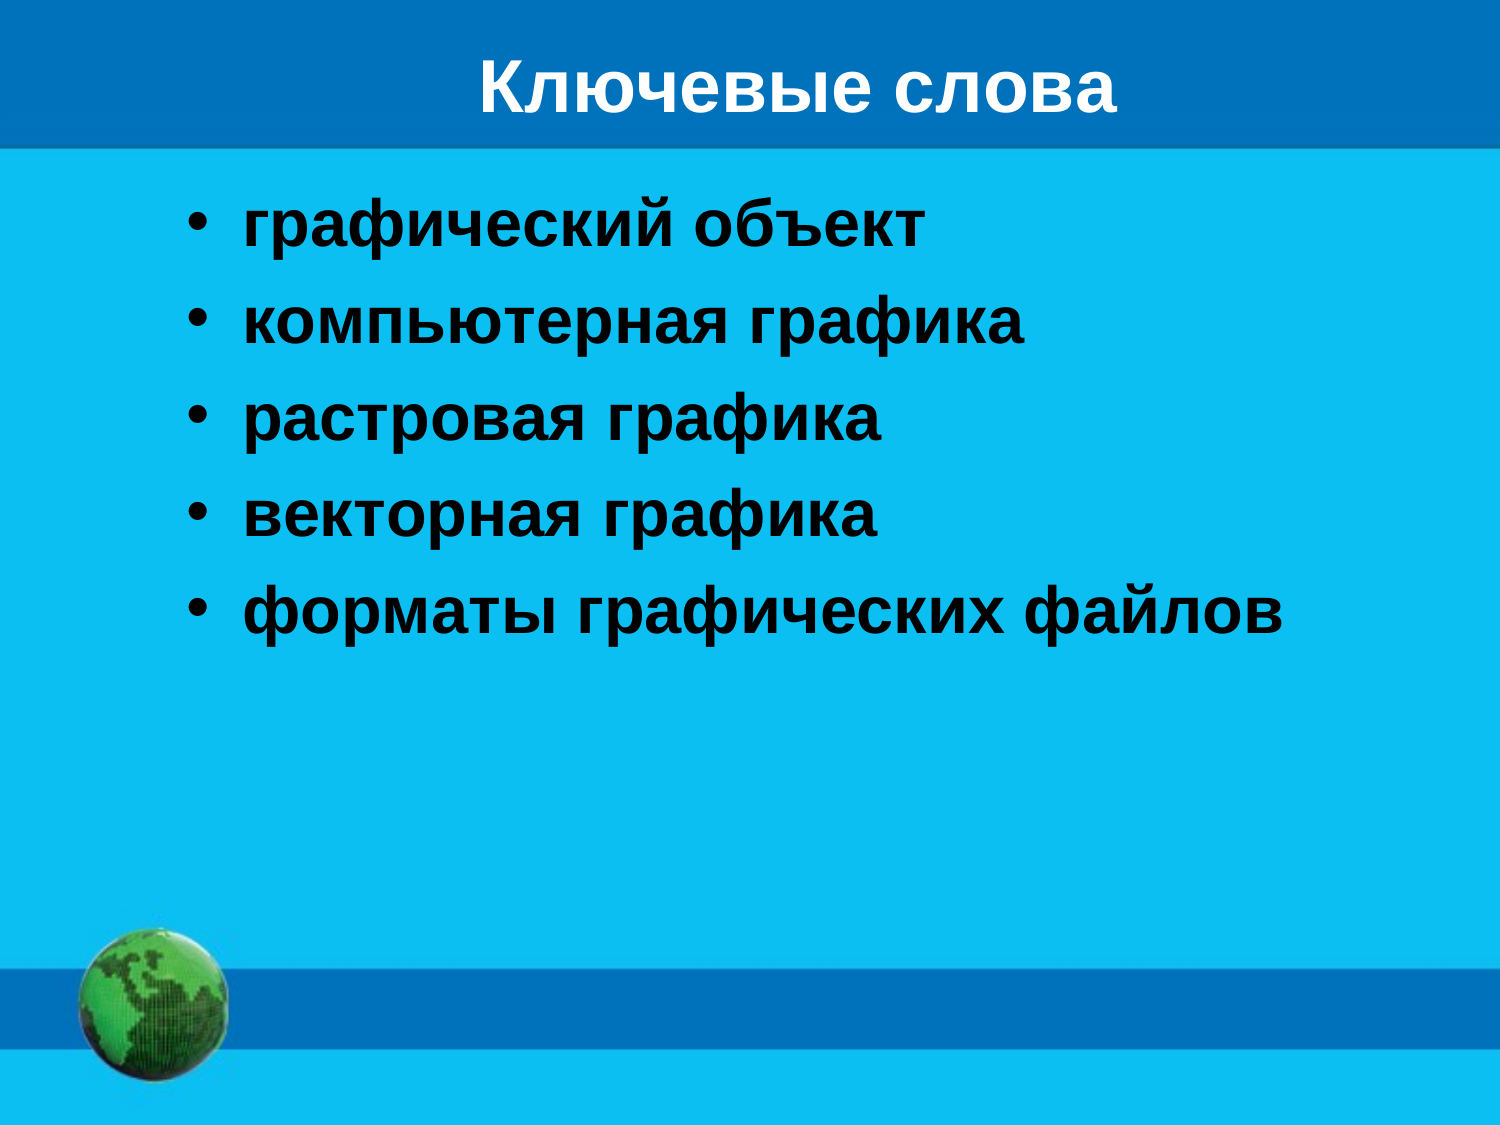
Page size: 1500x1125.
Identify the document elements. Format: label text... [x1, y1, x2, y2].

picture [0, 924, 1500, 1084]
text_box Ключевые слова [171, 30, 1426, 135]
text_box графический объект компьютерная графика растровая графика векторная графика форматы графических файлов [171, 172, 1426, 658]
picture [0, 0, 1500, 146]
